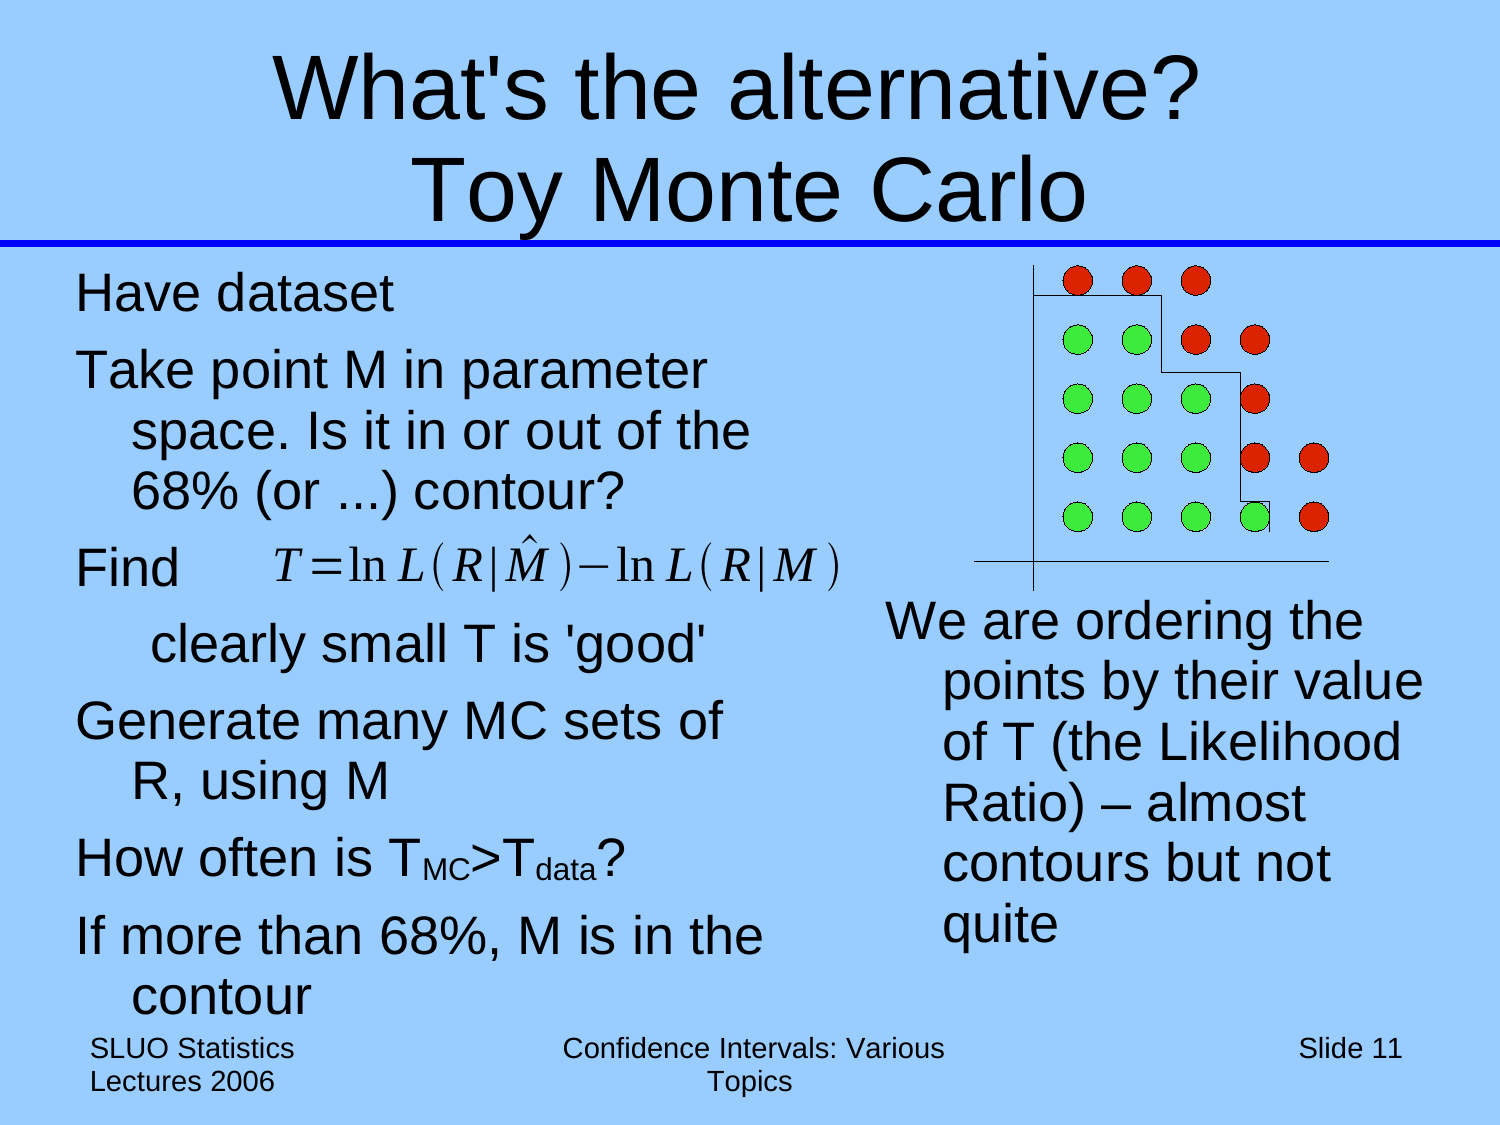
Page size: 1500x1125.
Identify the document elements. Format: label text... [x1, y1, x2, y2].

text_box [1122, 501, 1152, 532]
text_box [1122, 324, 1152, 355]
text_box [1240, 502, 1269, 532]
list Have dataset Take point M in parameter space. Is it in or out of the 68% (or ...) contour? Find clearly small T is 'good' Generate many MC sets of R, using M How often is TMC>Tdata? If more than 68%, M is in the contour [75, 262, 768, 1044]
text_box [1062, 501, 1093, 532]
chart [265, 531, 848, 594]
text_box [1241, 442, 1270, 473]
text_box [1241, 383, 1270, 414]
text_box [1062, 383, 1093, 414]
text_box [1181, 501, 1211, 532]
list We are ordering the points by their value of T (the Likelihood Ratio) – almost contours but not quite [885, 590, 1426, 1006]
text_box [1181, 383, 1211, 414]
text_box [1122, 383, 1152, 414]
text_box [1299, 501, 1329, 532]
text_box [1062, 442, 1093, 473]
text_box [1181, 442, 1211, 473]
text_box [1122, 442, 1152, 473]
text_box [1122, 265, 1152, 295]
text_box [1062, 265, 1093, 295]
text_box [1062, 324, 1093, 355]
title What's the alternative? Toy Monte Carlo [75, 36, 1426, 242]
text_box [1240, 324, 1270, 355]
text_box [1299, 442, 1329, 473]
text_box [1181, 265, 1211, 296]
text_box [1181, 324, 1211, 355]
